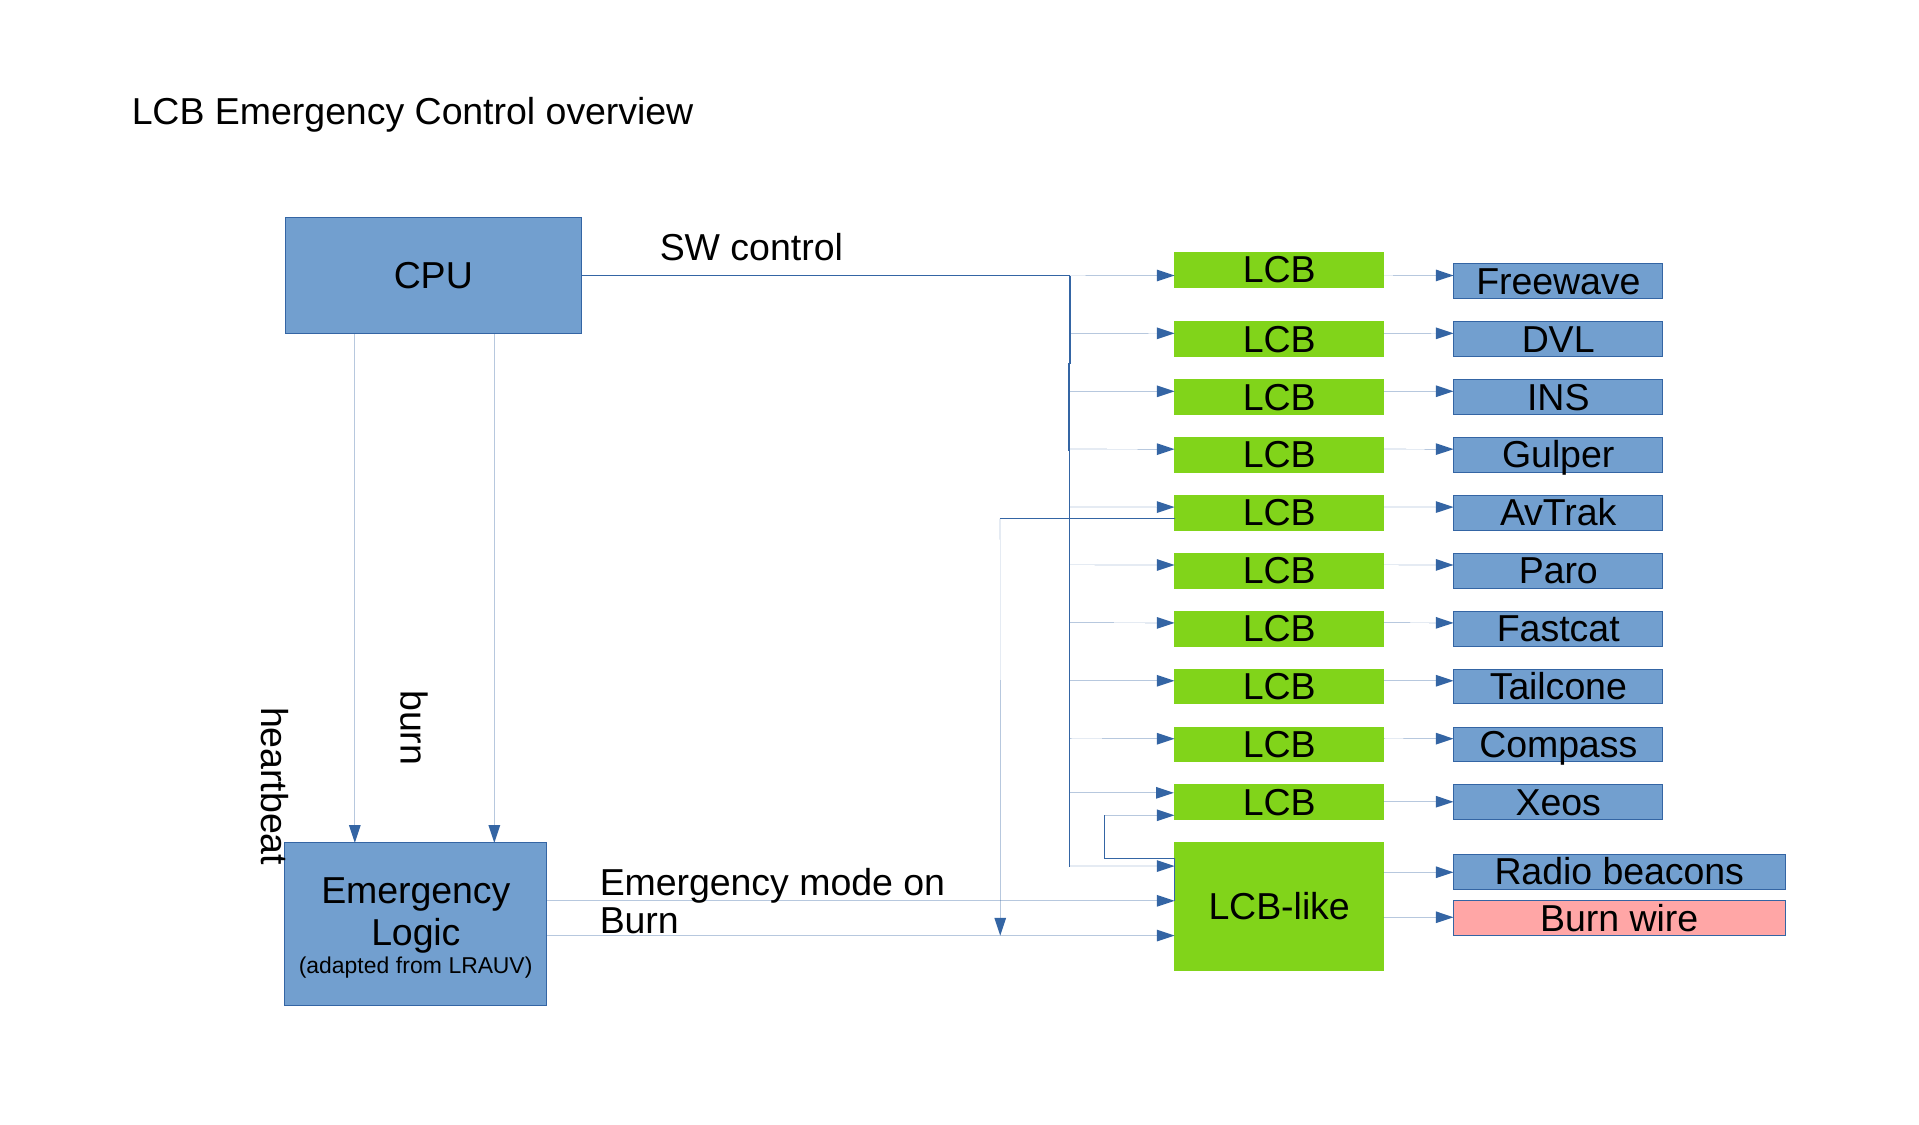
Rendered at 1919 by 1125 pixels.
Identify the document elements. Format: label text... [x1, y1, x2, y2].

text_box Radio beacons [1453, 854, 1786, 890]
text_box LCB [1174, 784, 1384, 820]
text_box AvTrak [1453, 495, 1663, 531]
text_box Tailcone [1453, 669, 1663, 704]
text_box LCB [1174, 437, 1384, 473]
text_box LCB [1174, 495, 1384, 531]
text_box LCB [1174, 727, 1384, 762]
text_box LCB [1174, 252, 1384, 288]
text_box Xeos [1453, 784, 1663, 820]
text_box Paro [1453, 553, 1663, 589]
text_box CPU [285, 217, 582, 334]
text_box Freewave [1453, 263, 1663, 299]
text_box burn [385, 675, 443, 781]
text_box LCB-like [1174, 842, 1384, 971]
text_box LCB [1174, 379, 1384, 415]
text_box Gulper [1453, 437, 1663, 473]
text_box SW control [645, 218, 977, 276]
text_box heartbeat [245, 692, 303, 881]
text_box Emergency Logic (adapted from LRAUV) [284, 842, 547, 1006]
text_box Emergency mode on [585, 854, 961, 912]
text_box INS [1453, 379, 1663, 415]
text_box DVL [1453, 321, 1663, 357]
text_box LCB [1174, 321, 1384, 357]
text_box Compass [1564, 739, 1574, 755]
text_box LCB [1174, 611, 1384, 647]
text_box Gulper [1566, 449, 1576, 465]
text_box Burn [585, 892, 703, 950]
text_box LCB [1174, 669, 1384, 704]
text_box Fastcat [1453, 611, 1663, 647]
title LCB Emergency Control overview [131, 59, 1787, 160]
text_box Compass [1453, 727, 1663, 762]
text_box LCB [1174, 553, 1384, 589]
text_box Burn wire [1453, 900, 1786, 936]
